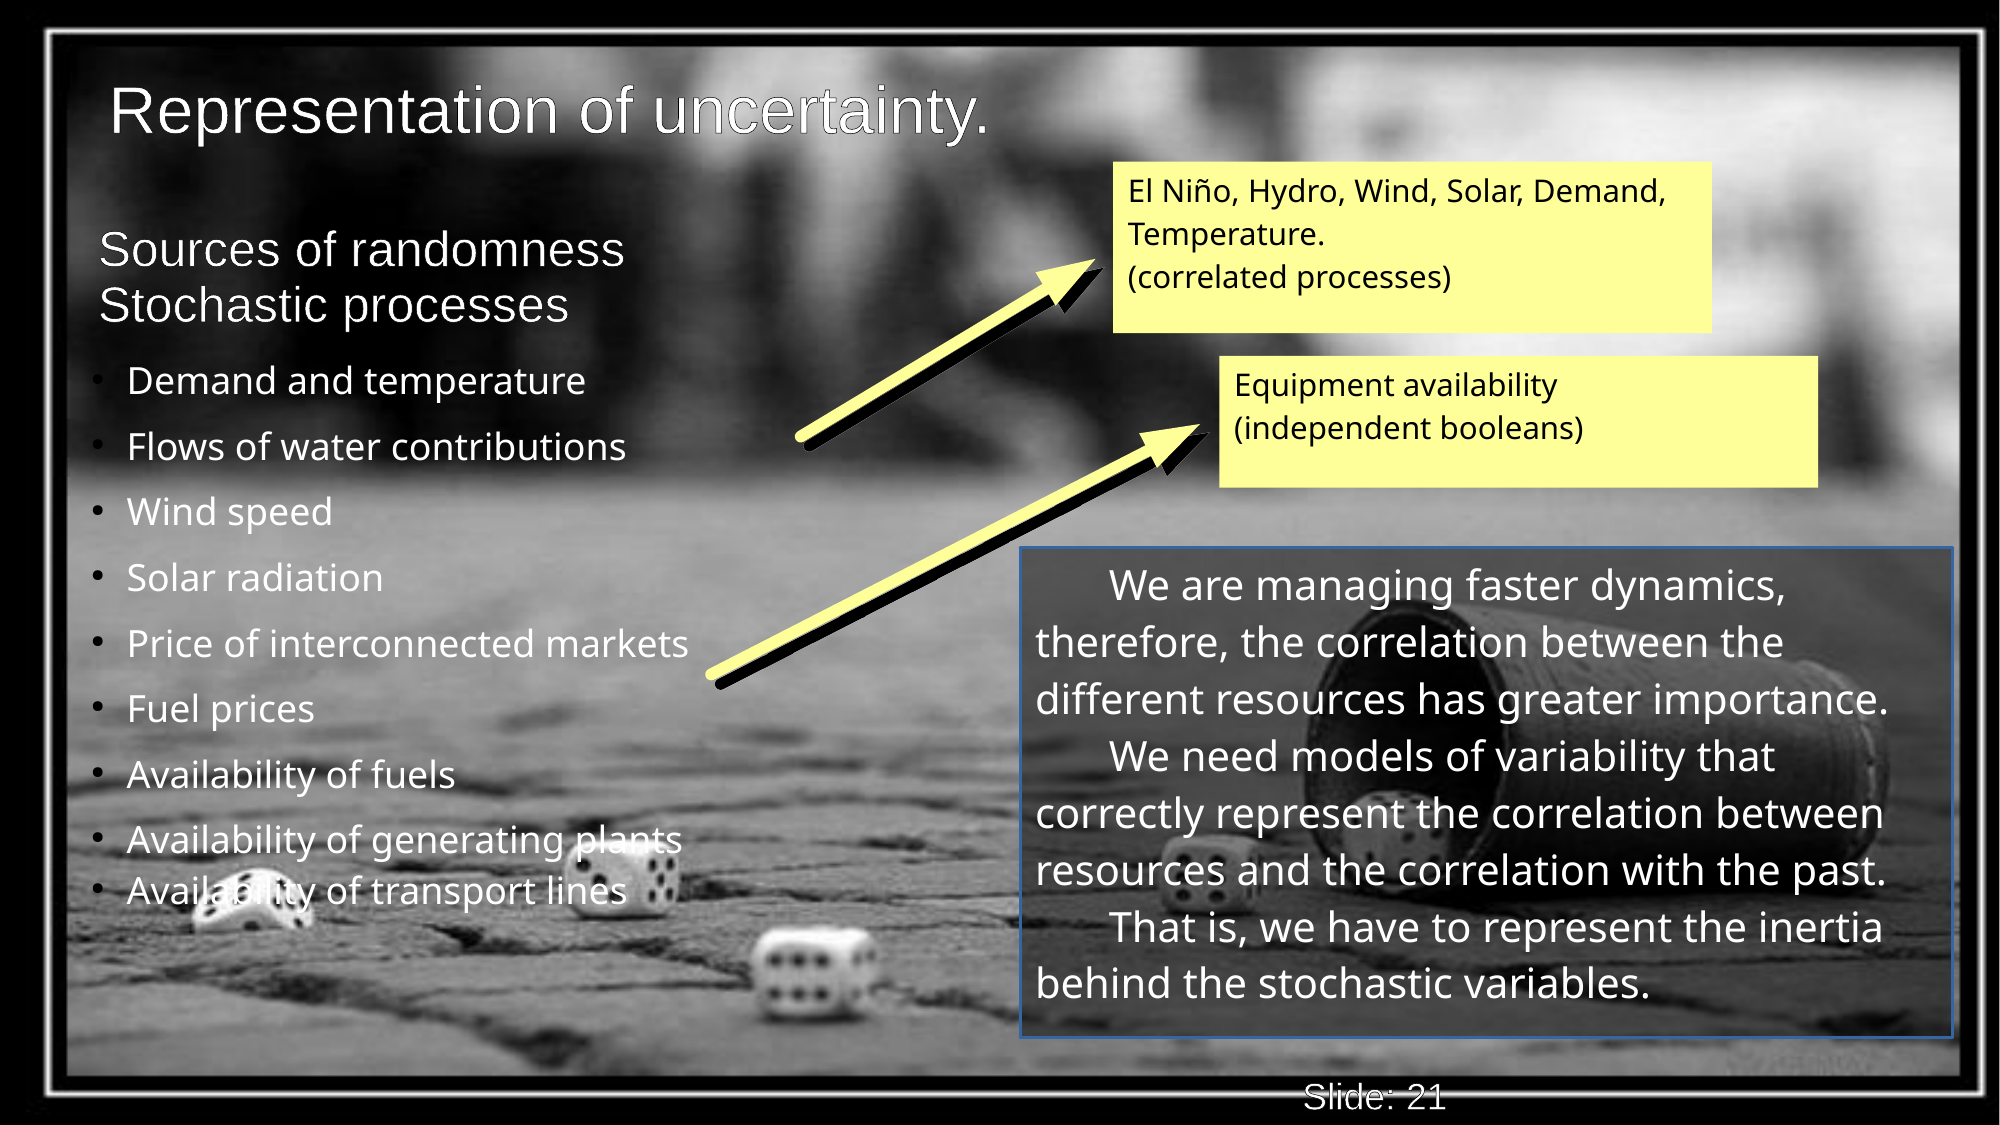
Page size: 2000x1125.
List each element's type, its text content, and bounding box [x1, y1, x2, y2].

text_box El Niño, Hydro, Wind, Solar, Demand, Temperature. (correlated processes) [1113, 161, 1712, 334]
text_box Sources of randomness Stochastic processes [83, 213, 819, 347]
text_box Demand and temperature Flows of water contributions Wind speed Solar radiation Price of interconnected markets Fuel prices Availability of fuels Availability of generating plants Availability of transport lines [76, 347, 953, 963]
picture [0, 0, 2000, 1125]
text_box We are managing faster dynamics, therefore, the correlation between the different resources has greater importance. We need models of variability that correctly represent the correlation between resources and the correlation with the past. That is, we have to represent the inertia behind the stochastic variables. [1020, 547, 1953, 1038]
text_box Representation of uncertainty. [93, 65, 1470, 174]
text_box Equipment availability (independent booleans) [1219, 355, 1819, 488]
text_box Slide: 21 [1287, 1068, 1477, 1125]
